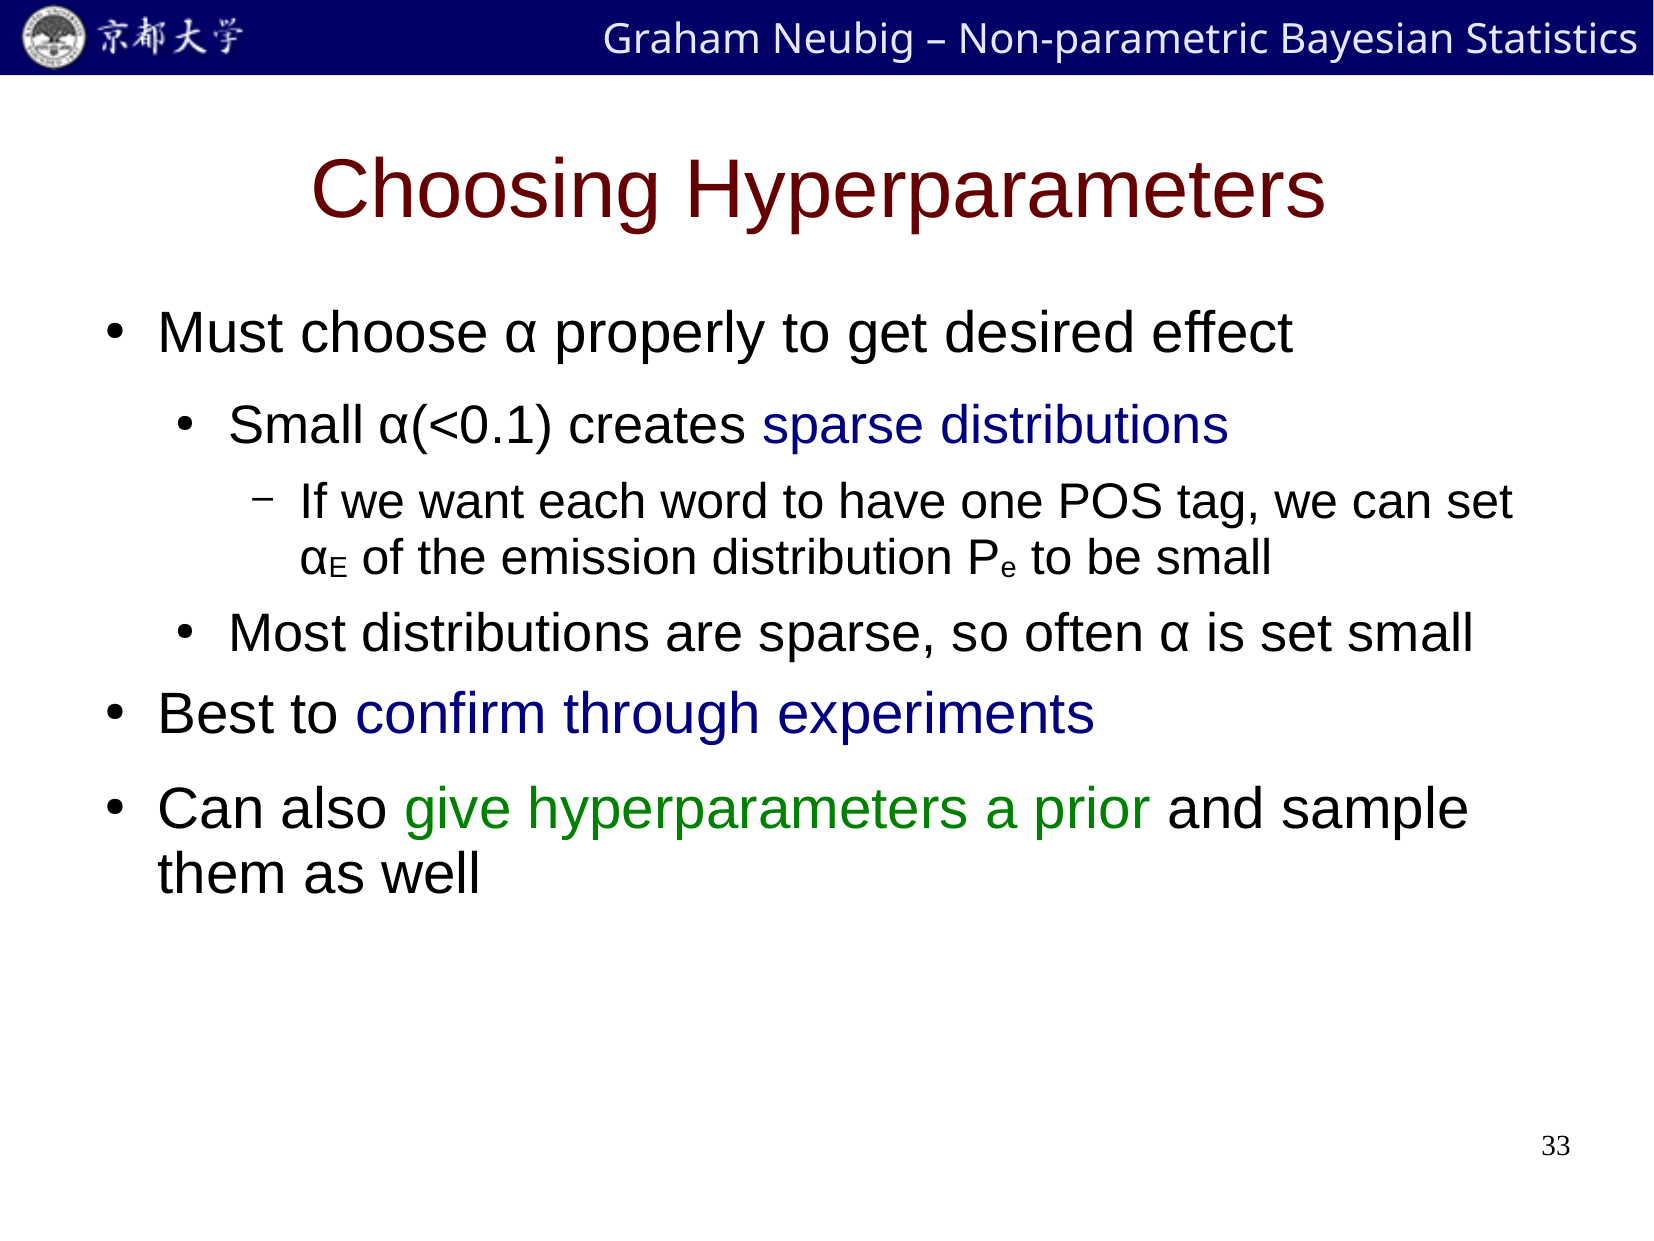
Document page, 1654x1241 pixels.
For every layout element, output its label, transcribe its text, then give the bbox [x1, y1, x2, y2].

picture [0, 0, 247, 70]
title Choosing Hyperparameters [75, 100, 1564, 277]
list Must choose α properly to get desired effect Small α(<0.1) creates sparse distributions If we want each word to have one POS tag, we can set αE of the emission distribution Pe to be small Most distributions are sparse, so often α is set small Best to confirm through experiments Can also give hyperparameters a prior and sample them as well [86, 300, 1576, 1104]
